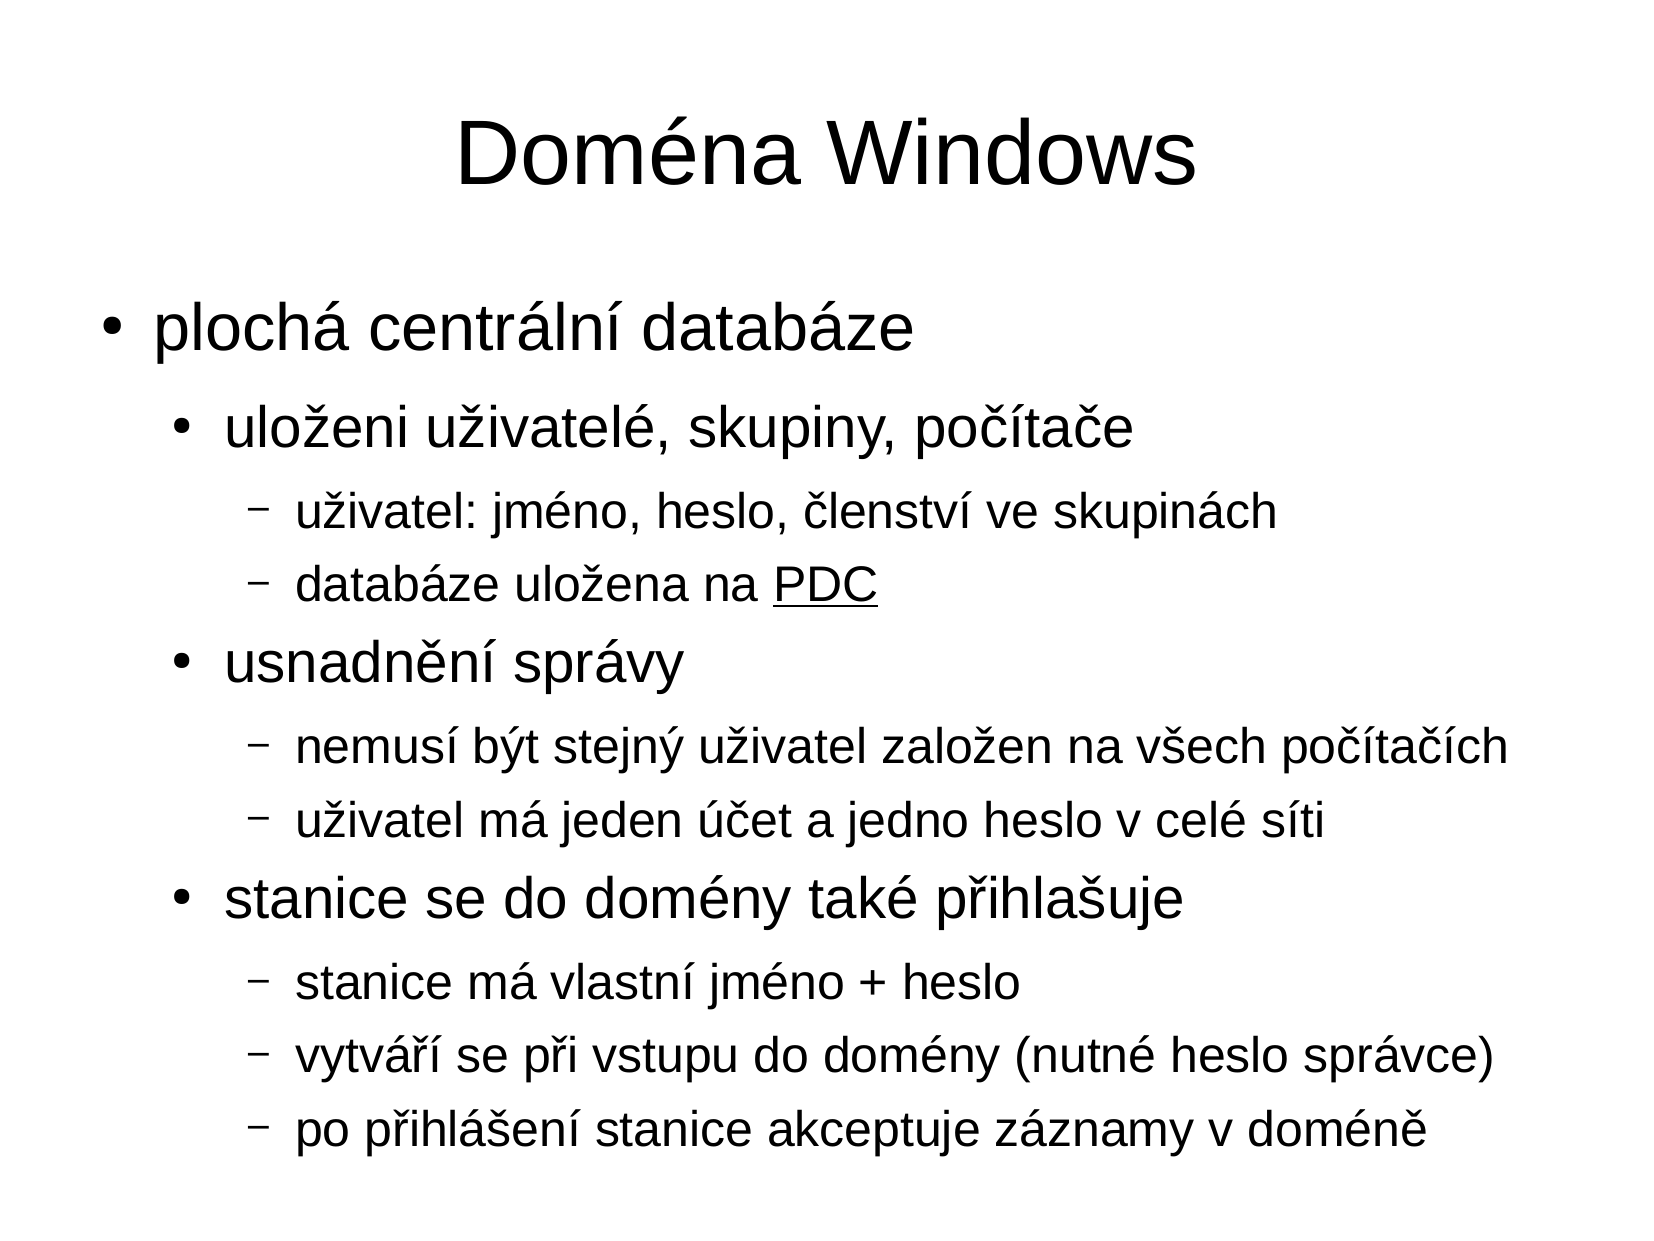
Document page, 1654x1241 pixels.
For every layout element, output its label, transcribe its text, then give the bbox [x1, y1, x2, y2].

list plochá centrální databáze uloženi uživatelé, skupiny, počítače uživatel: jméno, heslo, členství ve skupinách databáze uložena na PDC usnadnění správy nemusí být stejný uživatel založen na všech počítačích uživatel má jeden účet a jedno heslo v celé síti stanice se do domény také přihlašuje stanice má vlastní jméno + heslo vytváří se při vstupu do domény (nutné heslo správce) po přihlášení stanice akceptuje záznamy v doméně [82, 290, 1571, 1158]
title Doména Windows [82, 49, 1571, 257]
